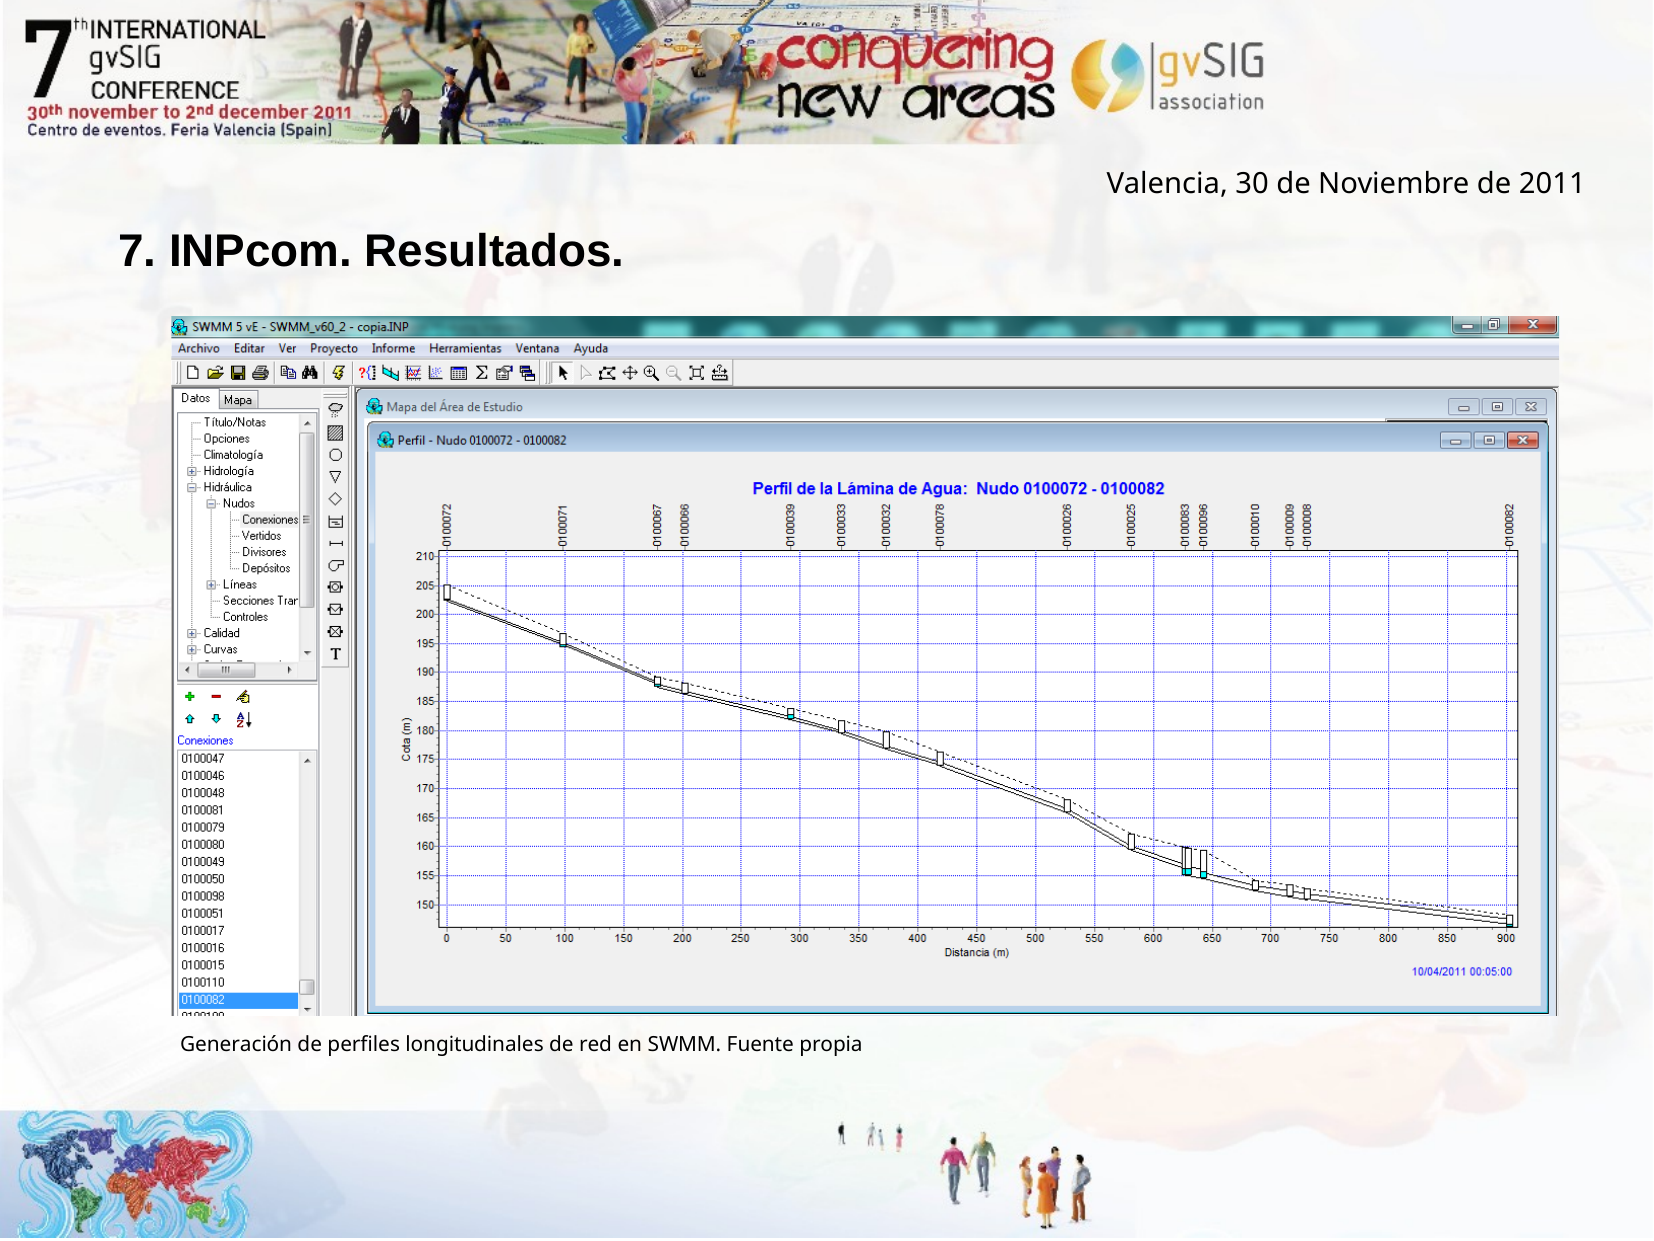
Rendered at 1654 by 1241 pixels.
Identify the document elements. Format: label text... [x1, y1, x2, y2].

title Generación de perfiles longitudinales de red en SWMM. Fuente propia [165, 1022, 1075, 1063]
text_box 7. INPcom. Resultados. [118, 224, 1093, 277]
title Valencia, 30 de Noviembre de 2011 [1051, 156, 1642, 207]
picture [0, 0, 1653, 1238]
